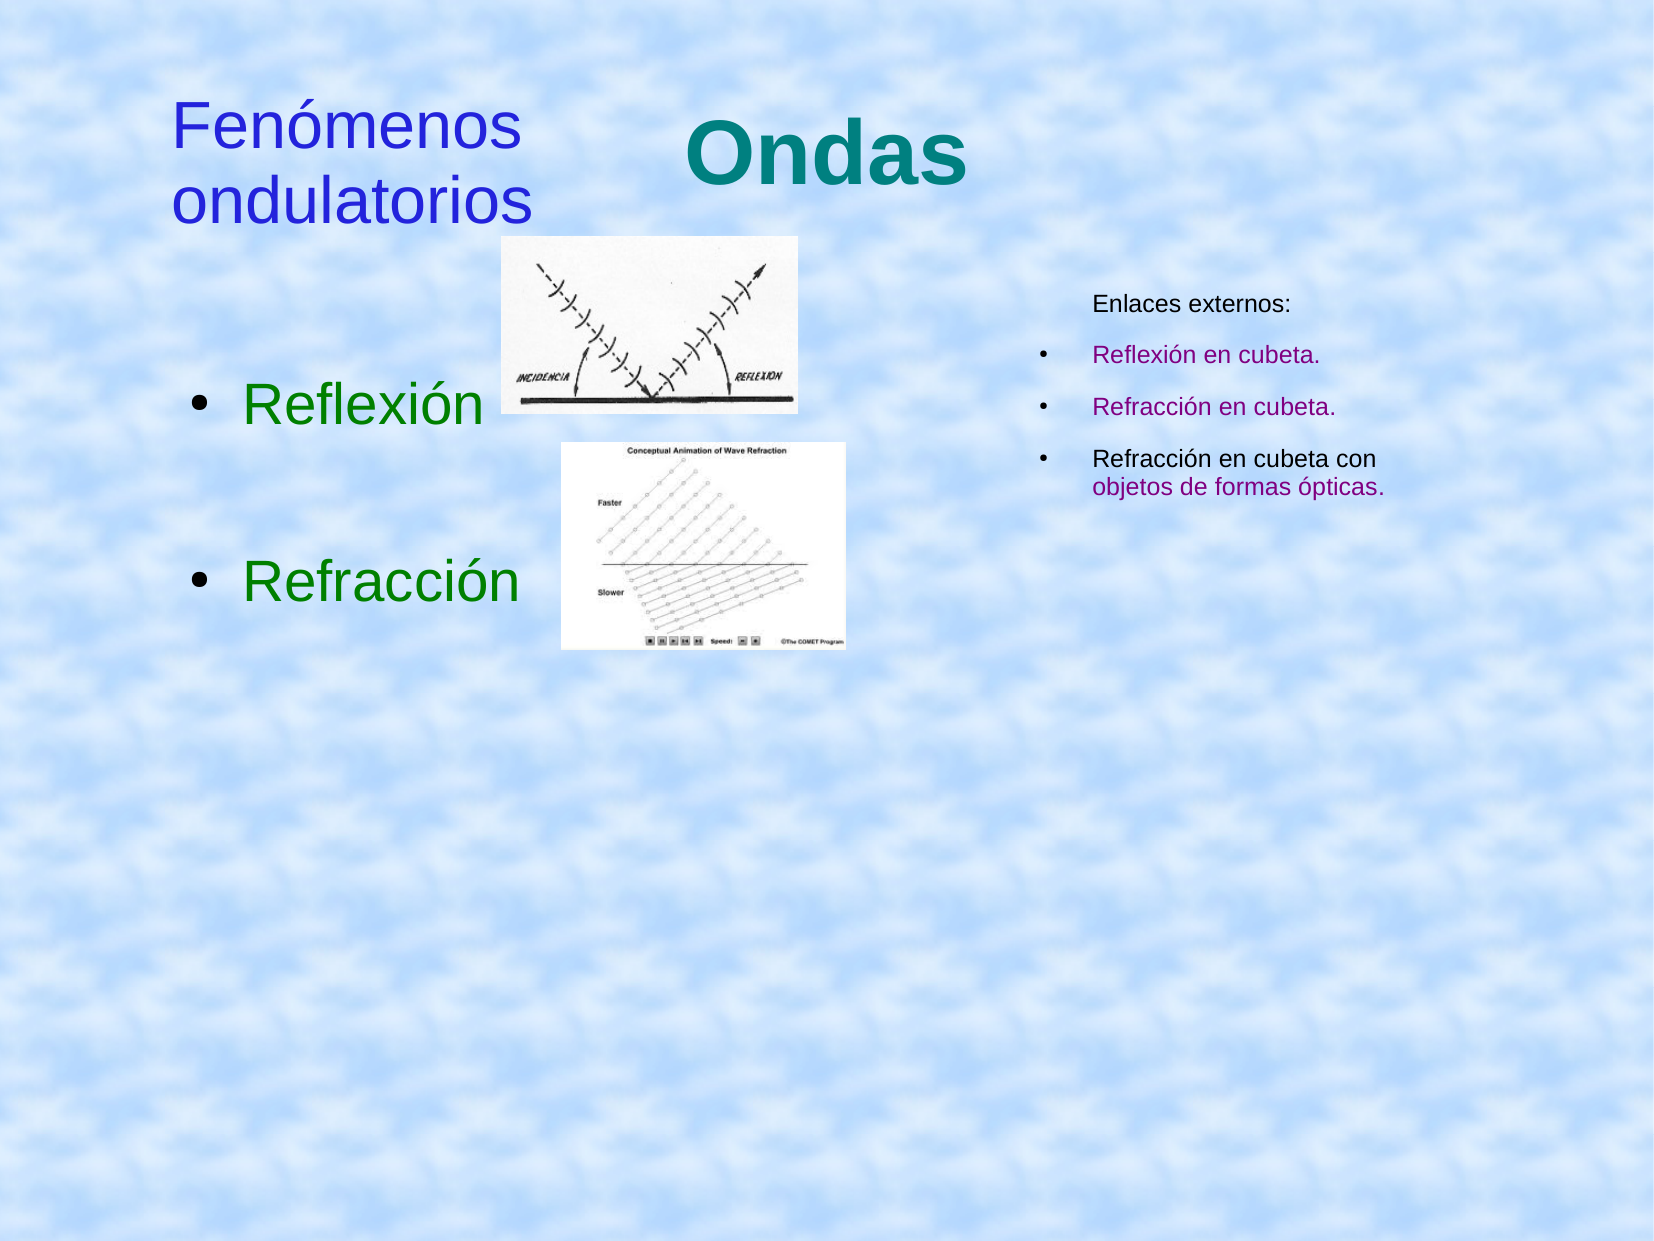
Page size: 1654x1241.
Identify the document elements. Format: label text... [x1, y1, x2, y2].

list Fenómenos ondulatorios Reflexión Refracción [100, 88, 827, 1060]
text_box Enlaces externos: Reflexión en cubeta. Refracción en cubeta. Refracción en cubeta con objetos de formas ópticas. [950, 289, 1447, 554]
picture [0, 0, 1654, 1241]
title Ondas [82, 49, 1571, 257]
